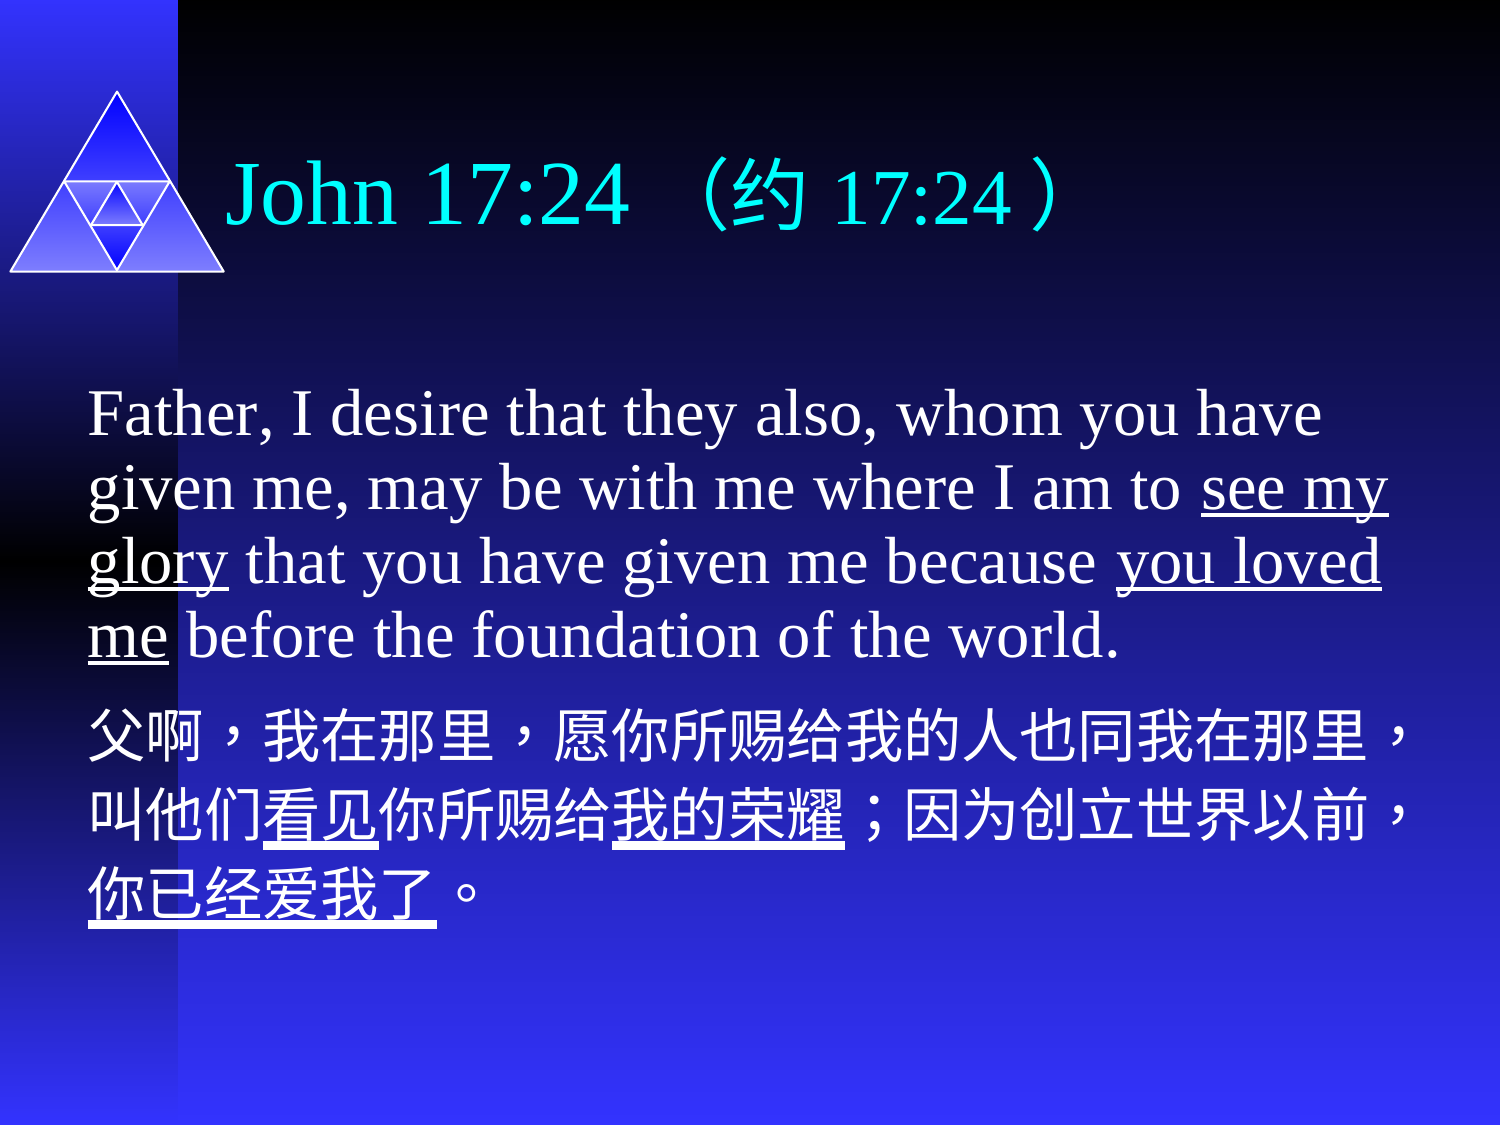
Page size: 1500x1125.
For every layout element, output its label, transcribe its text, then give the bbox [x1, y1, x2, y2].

title John 17:24（约17:24） [225, 99, 1463, 288]
text_box Father, I desire that they also, whom you have given me, may be with me where I am to see my glory that you have given me because you loved me before the foundation of the world. 父啊，我在那里，愿你所赐给我的人也同我在那里，叫他们看见你所赐给我的荣耀；因为创立世界以前，你已经爱我了。 [72, 368, 1461, 943]
